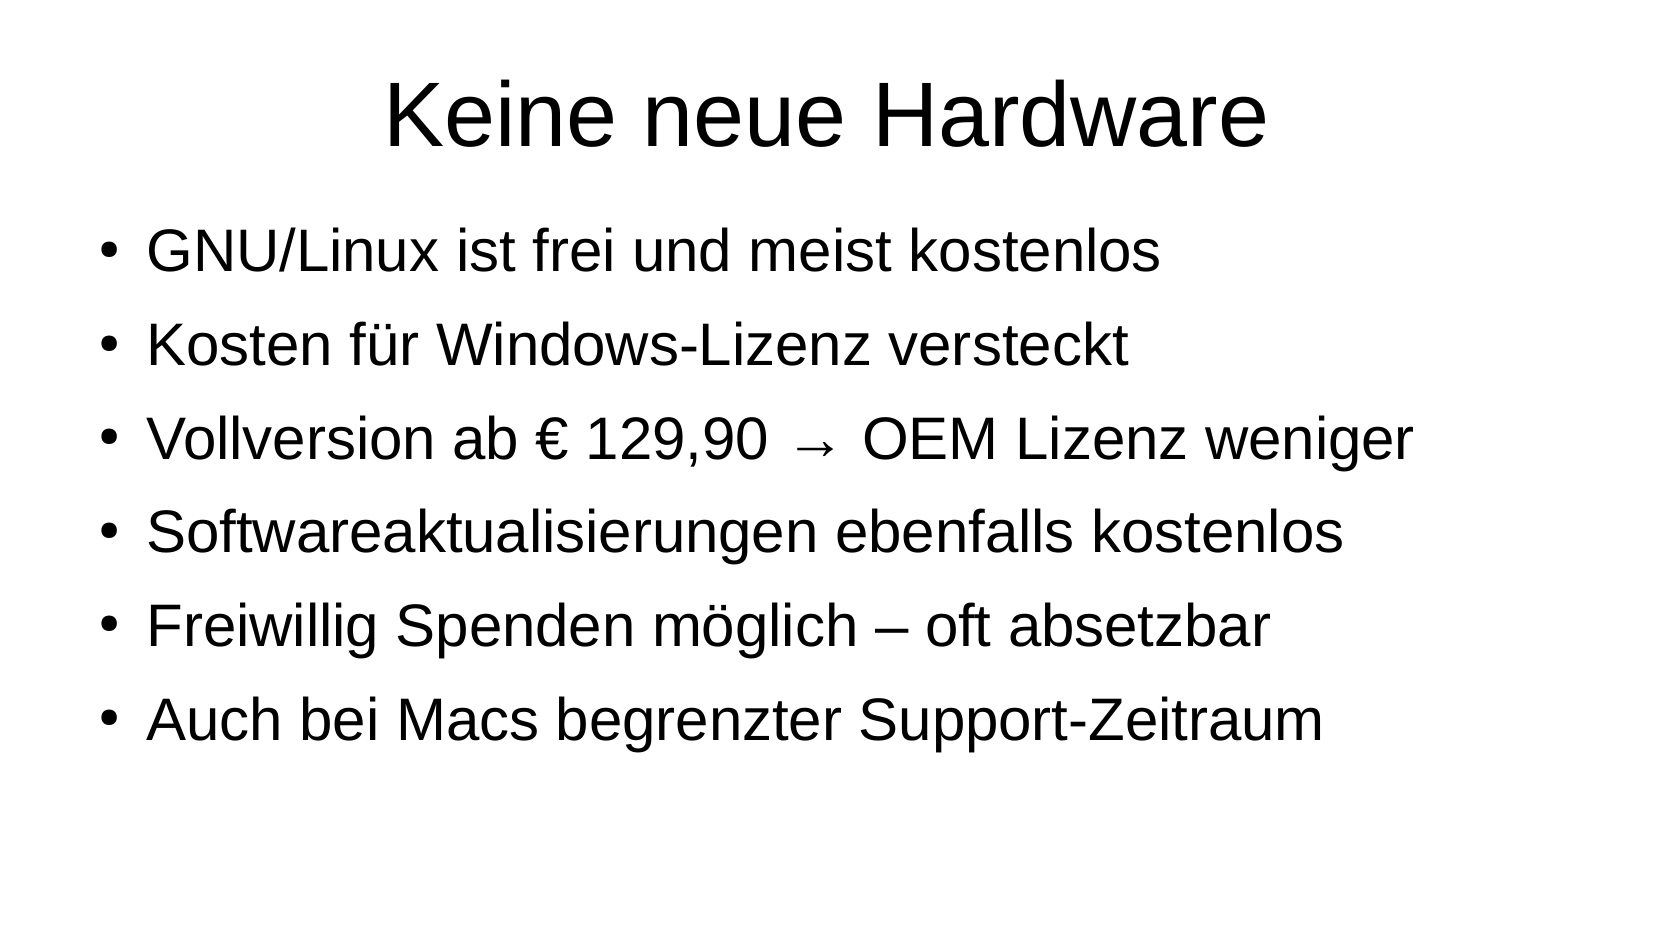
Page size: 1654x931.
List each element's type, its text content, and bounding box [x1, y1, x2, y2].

title Keine neue Hardware [82, 37, 1571, 193]
list GNU/Linux ist frei und meist kostenlos Kosten für Windows-Lizenz versteckt Vollversion ab € 129,90 → OEM Lizenz weniger Softwareaktualisierungen ebenfalls kostenlos Freiwillig Spenden möglich – oft absetzbar Auch bei Macs begrenzter Support-Zeitraum [82, 217, 1571, 758]
